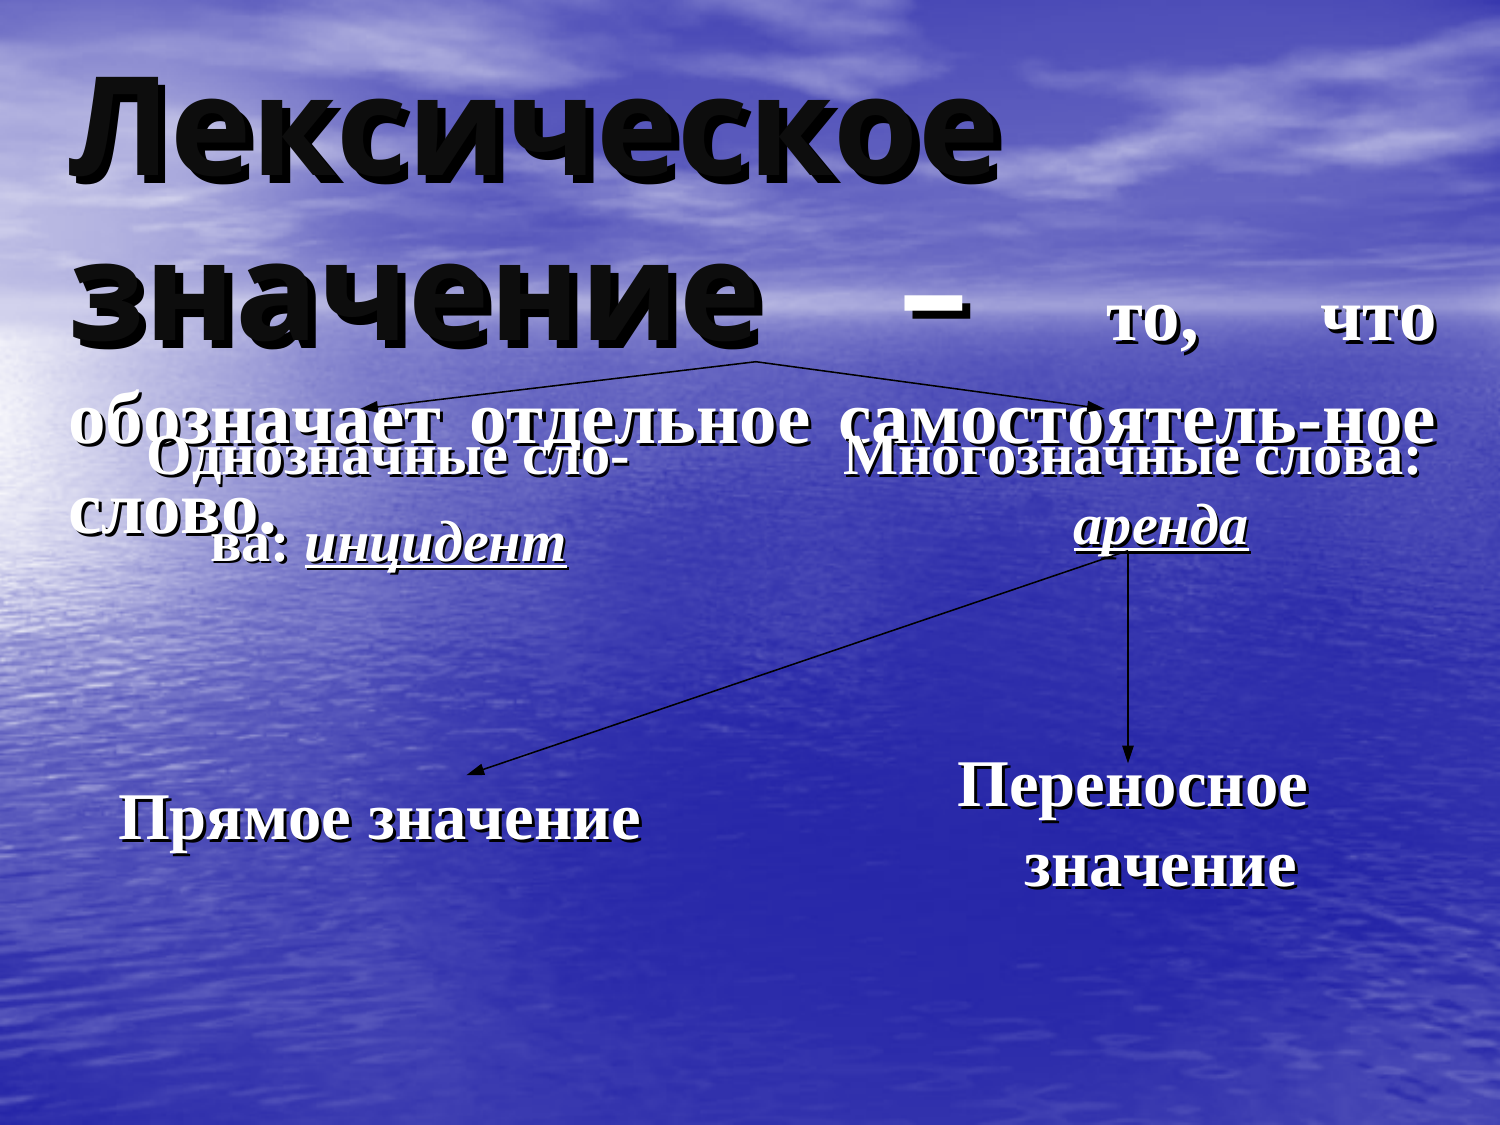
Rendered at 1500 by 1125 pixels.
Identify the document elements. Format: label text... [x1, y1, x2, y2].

list Многозначные слова: аренда Переносное значение [761, 408, 1448, 1084]
list Однозначные сло- ва: инцидент Прямое значение [29, 408, 691, 1084]
title Лексическое значение – то, что обозначает отдельное самостоятель-ное слово. [53, 30, 1459, 362]
